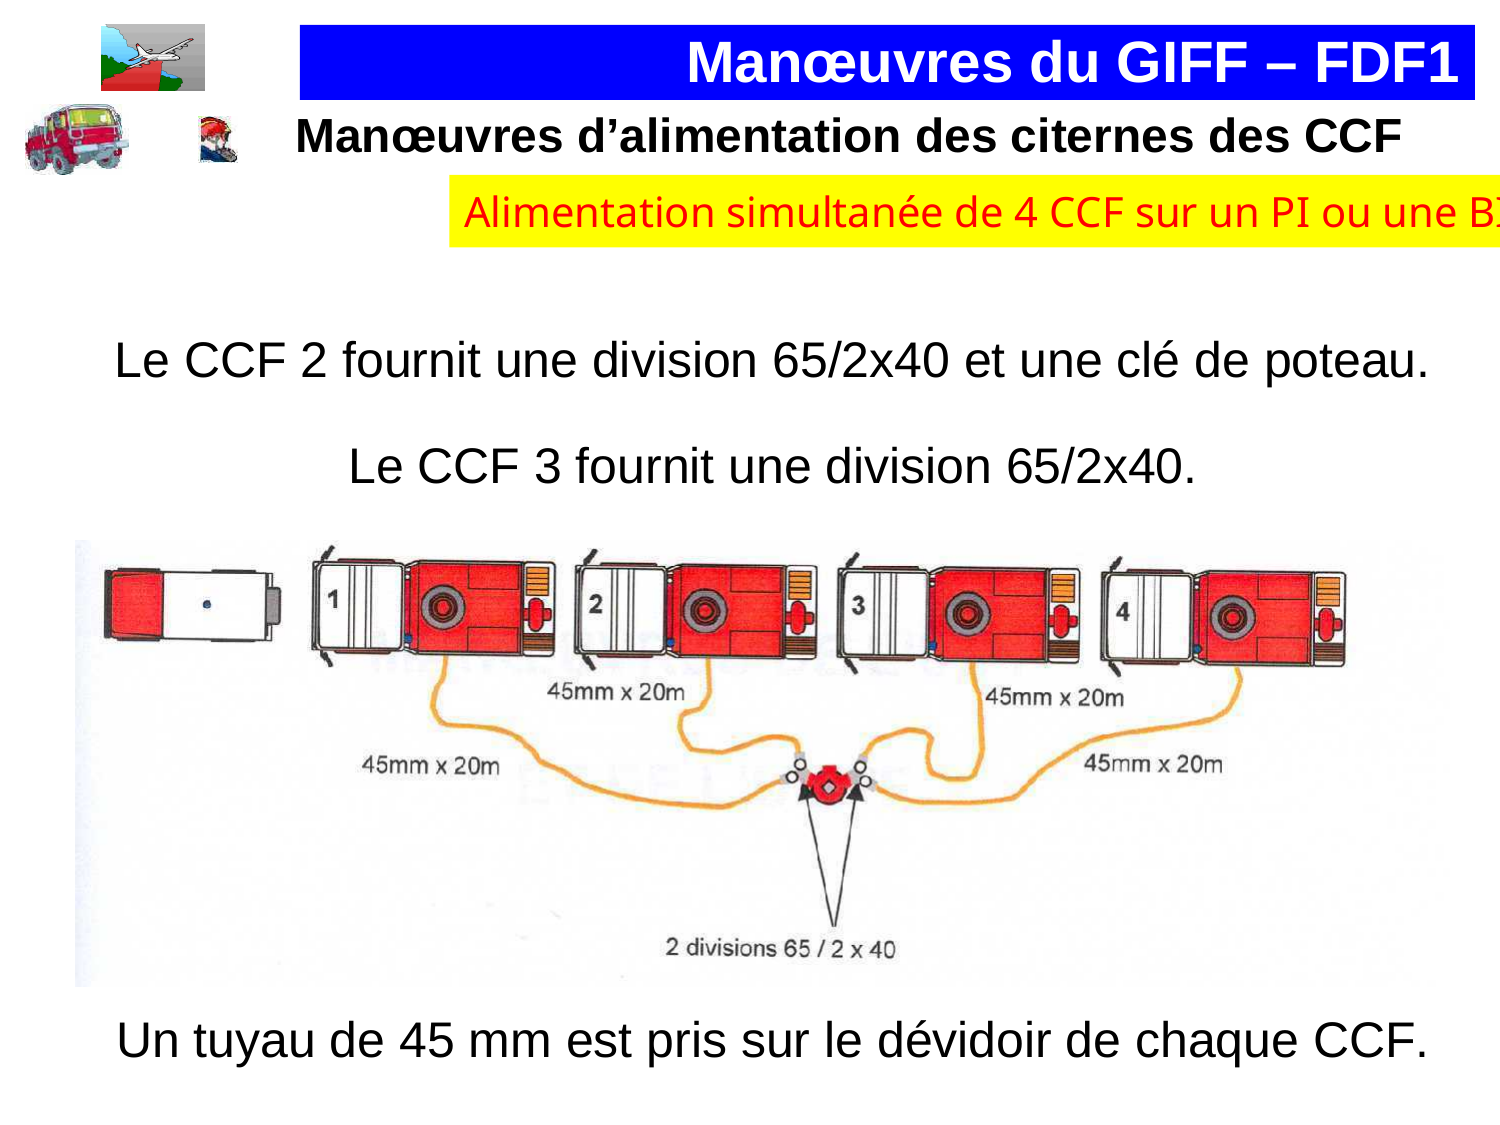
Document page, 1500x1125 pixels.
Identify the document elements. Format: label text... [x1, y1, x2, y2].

picture [75, 539, 1450, 987]
picture [25, 104, 129, 175]
text_box Le CCF 2 fournit une division 65/2x40 et une clé de poteau. [100, 328, 1447, 397]
text_box [23, 187, 1465, 539]
text_box Le CCF 3 fournit une division 65/2x40. [333, 433, 1214, 502]
text_box Manœuvres d’alimentation des citernes des CCF [280, 101, 1420, 172]
picture [101, 24, 205, 91]
text_box Un tuyau de 45 mm est pris sur le dévidoir de chaque CCF. [101, 1007, 1446, 1077]
text_box Alimentation simultanée de 4 CCF sur un PI ou une BI [449, 174, 1500, 248]
text_box Manœuvres du GIFF – FDF1 [299, 24, 1475, 100]
picture [198, 116, 238, 163]
